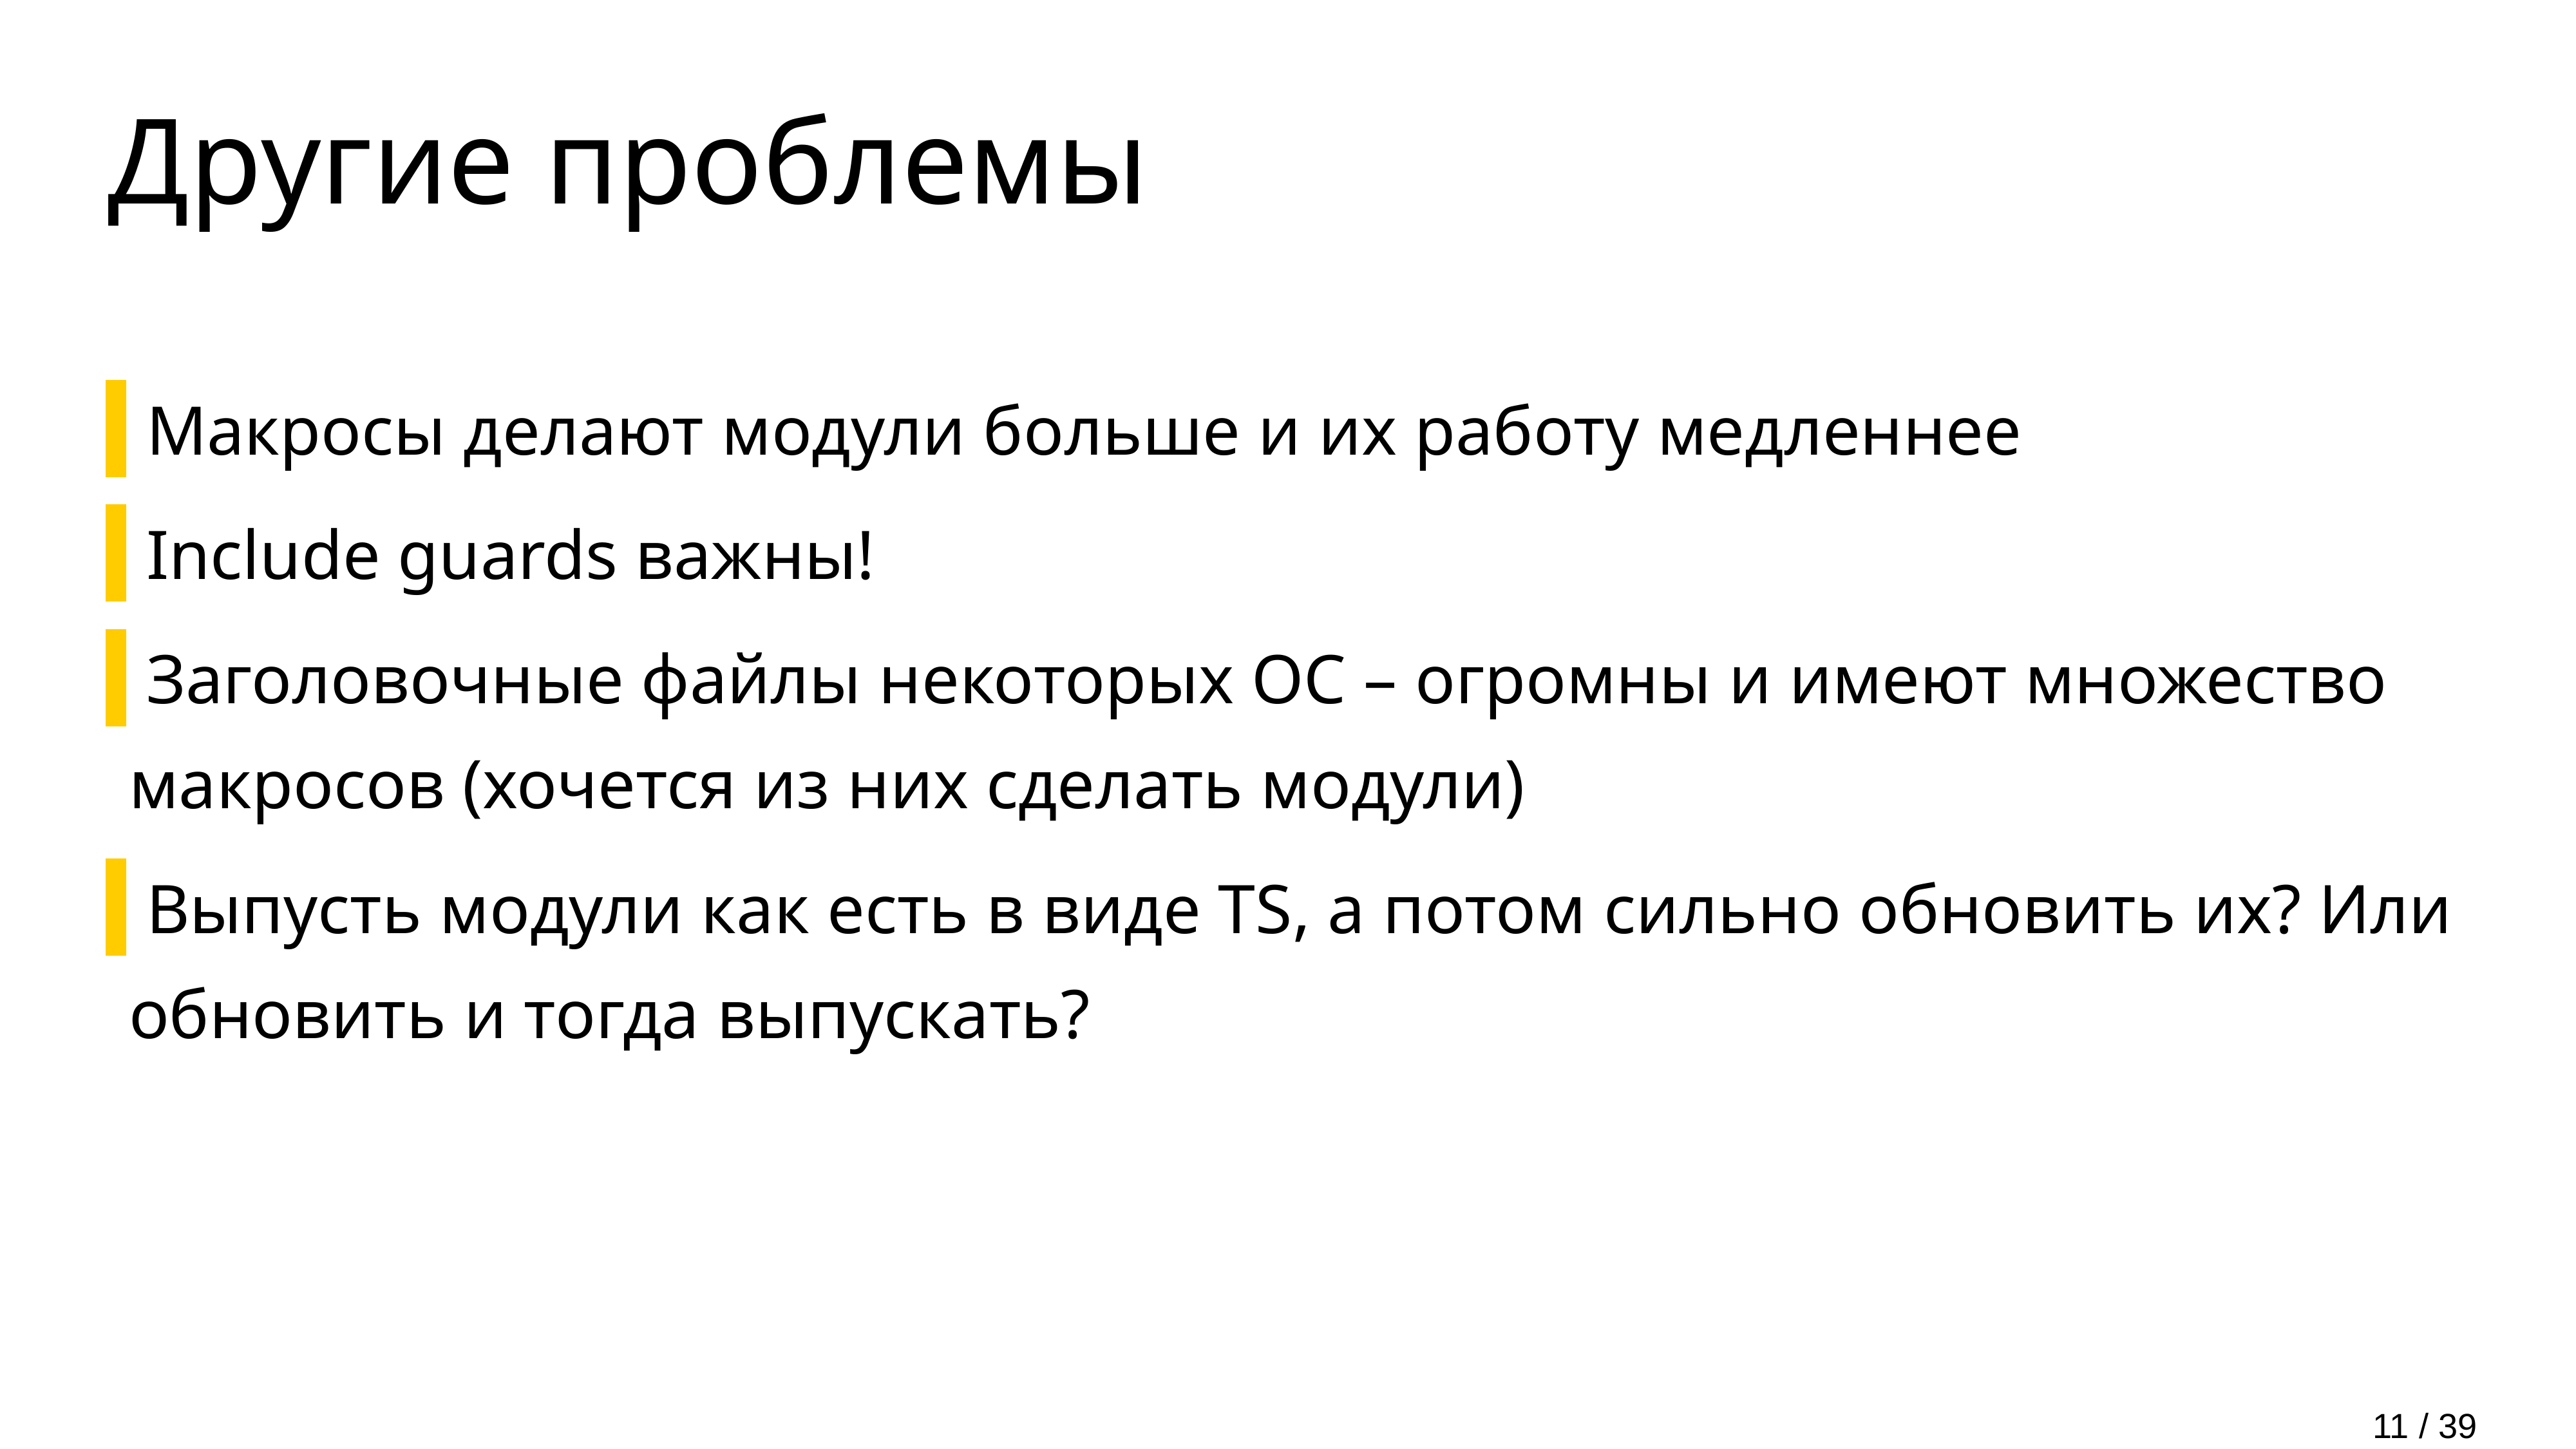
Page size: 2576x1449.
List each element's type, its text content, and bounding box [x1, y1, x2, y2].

title Другие проблемы [108, 80, 2468, 242]
text_box Макросы делают модули больше и их работу медленнее Include guards важны! Заголовочные файлы некоторых ОС – огромны и имеют множество макросов (хочется из них сделать модули) Выпусть модули как есть в виде TS, а потом сильно обновить их? Или обновить и тогда выпускать? [96, 364, 2512, 1419]
text_box <number> / 39 [2363, 1402, 2576, 1449]
